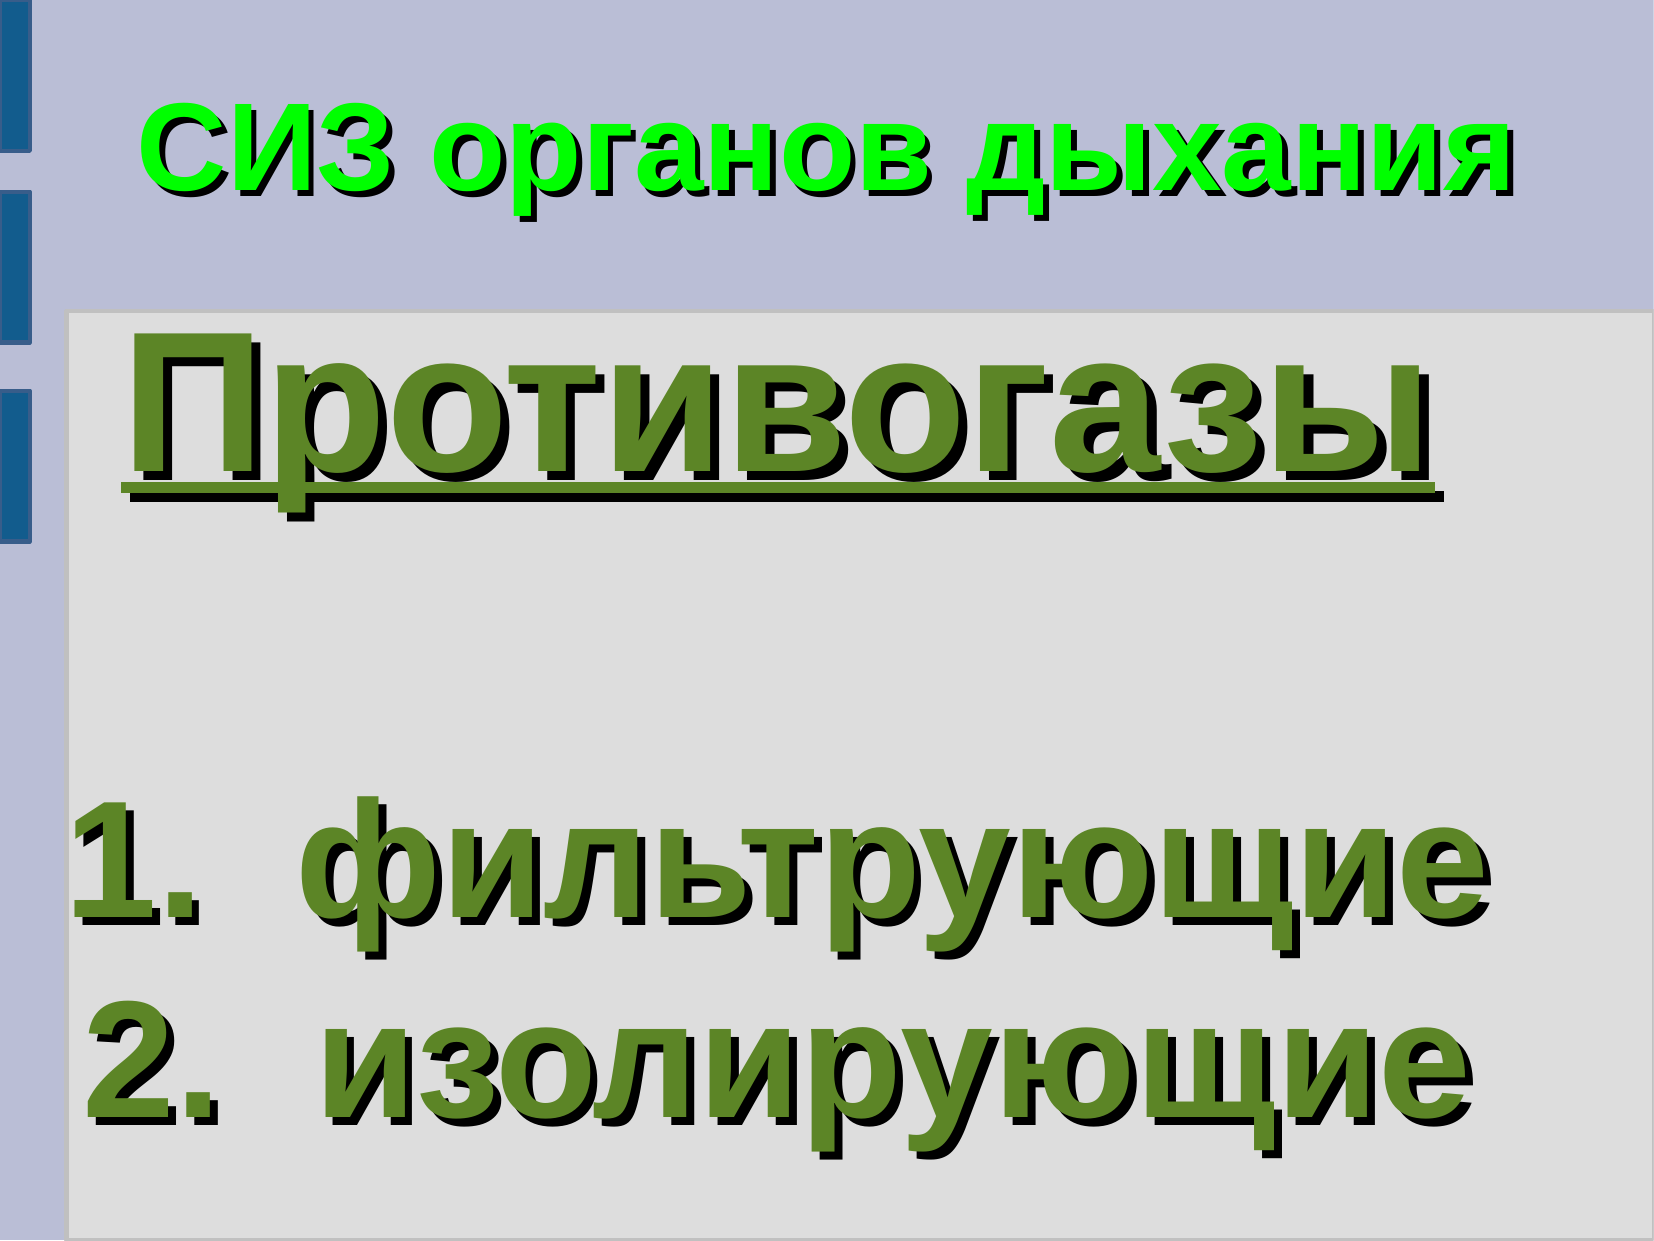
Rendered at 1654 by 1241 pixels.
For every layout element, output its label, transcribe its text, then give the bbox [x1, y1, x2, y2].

text_box СИЗ органов дыхания [122, 65, 1533, 206]
text_box Противогазы 1. фильтрующие 2. изолирующие [0, 271, 1556, 1112]
